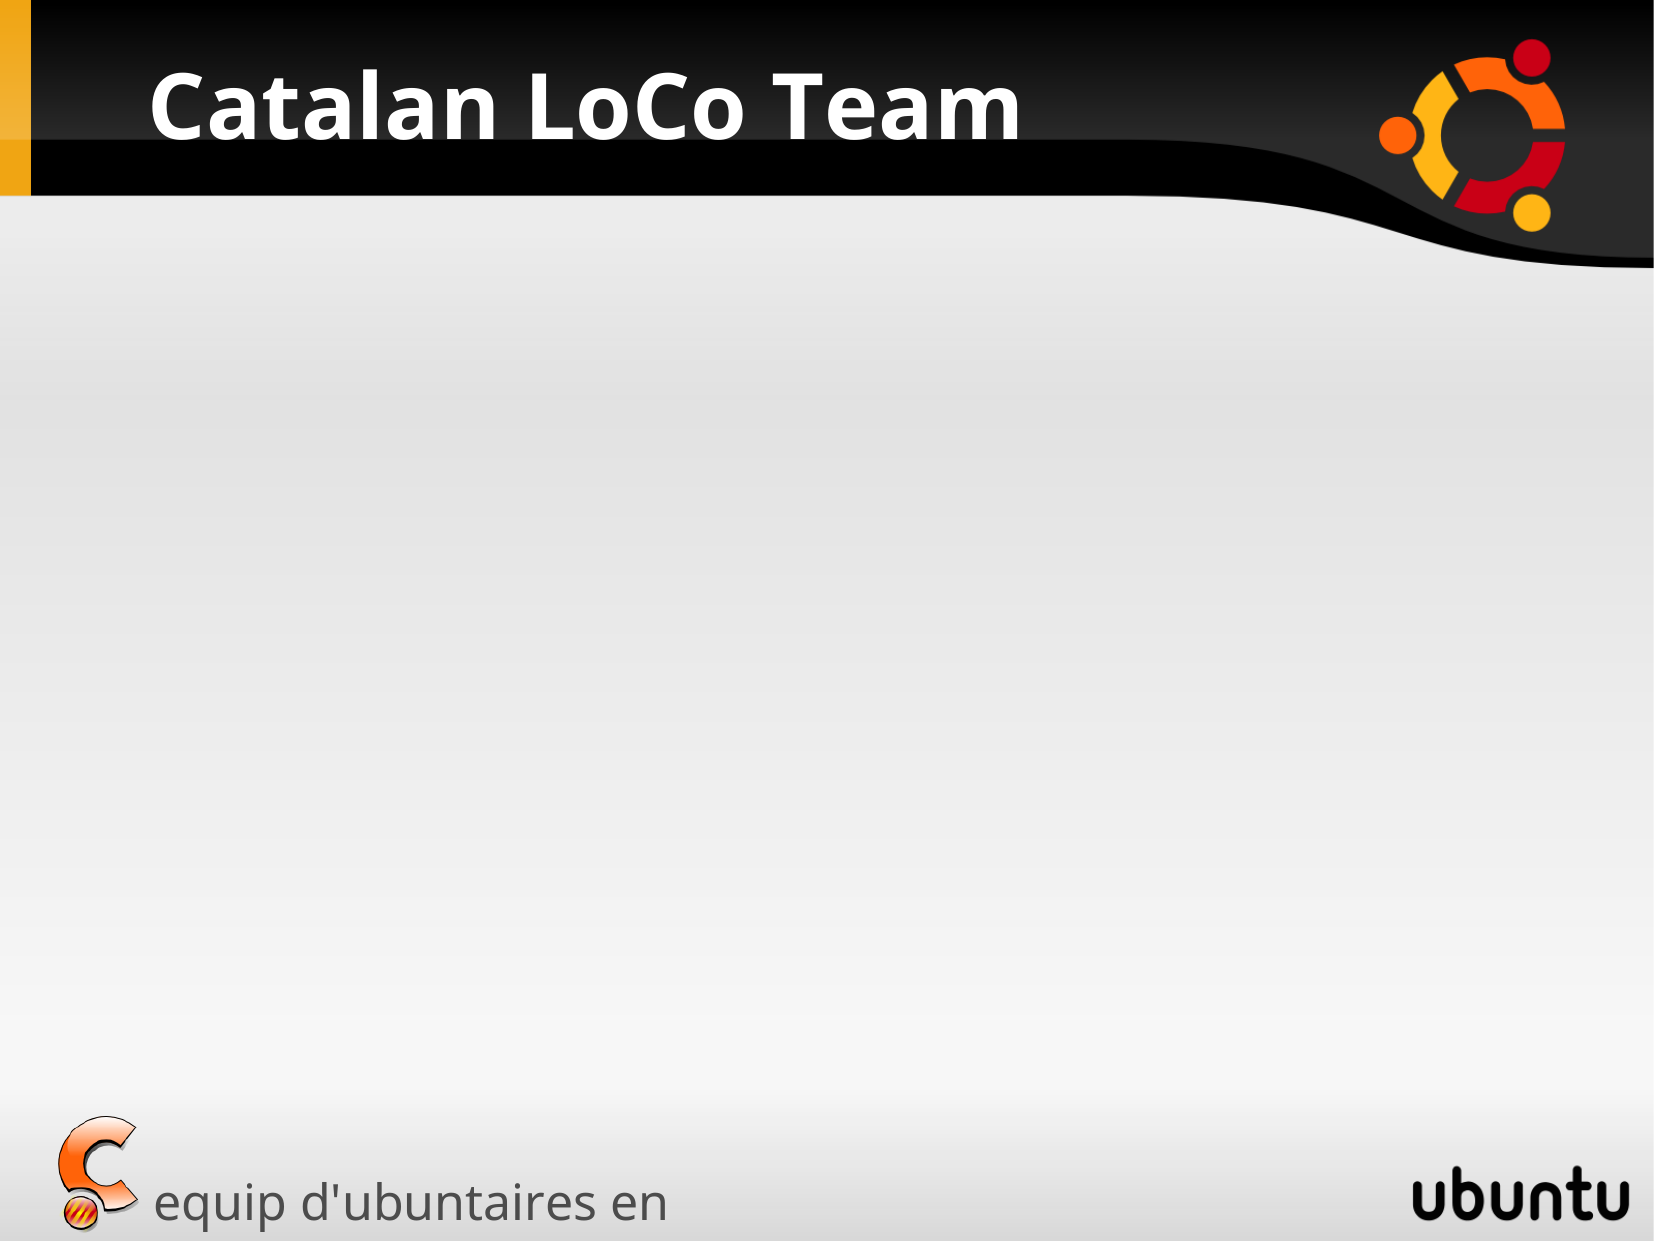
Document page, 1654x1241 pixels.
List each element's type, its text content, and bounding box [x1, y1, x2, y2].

picture [0, 0, 1654, 1241]
title Catalan LoCo Team [0, 0, 1359, 208]
